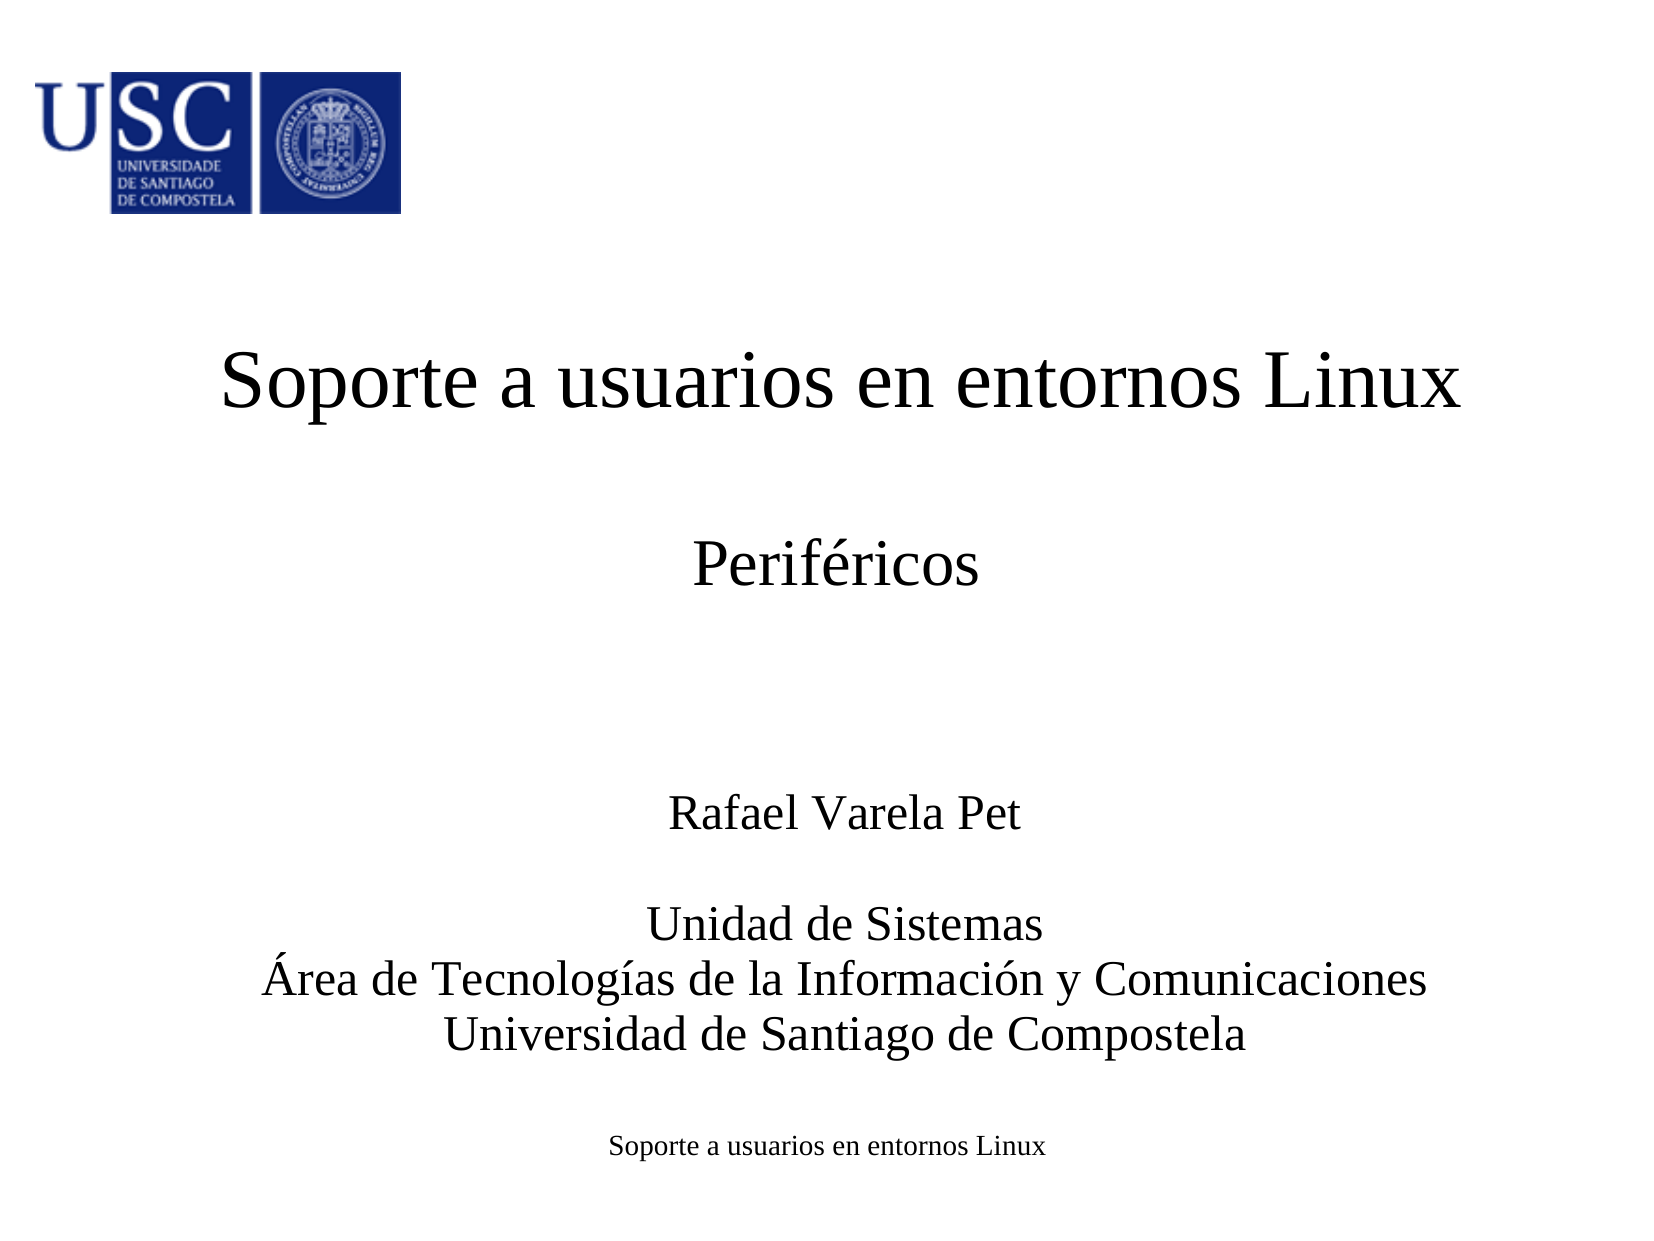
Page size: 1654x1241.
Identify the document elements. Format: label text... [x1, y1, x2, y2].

text_box Rafael Varela Pet Unidad de Sistemas Área de Tecnologías de la Información y Comunicaciones Universidad de Santiago de Compostela [121, 720, 1534, 1127]
picture [35, 72, 401, 214]
title Soporte a usuarios en entornos Linux [85, 261, 1564, 497]
title Periféricos [79, 445, 1559, 681]
